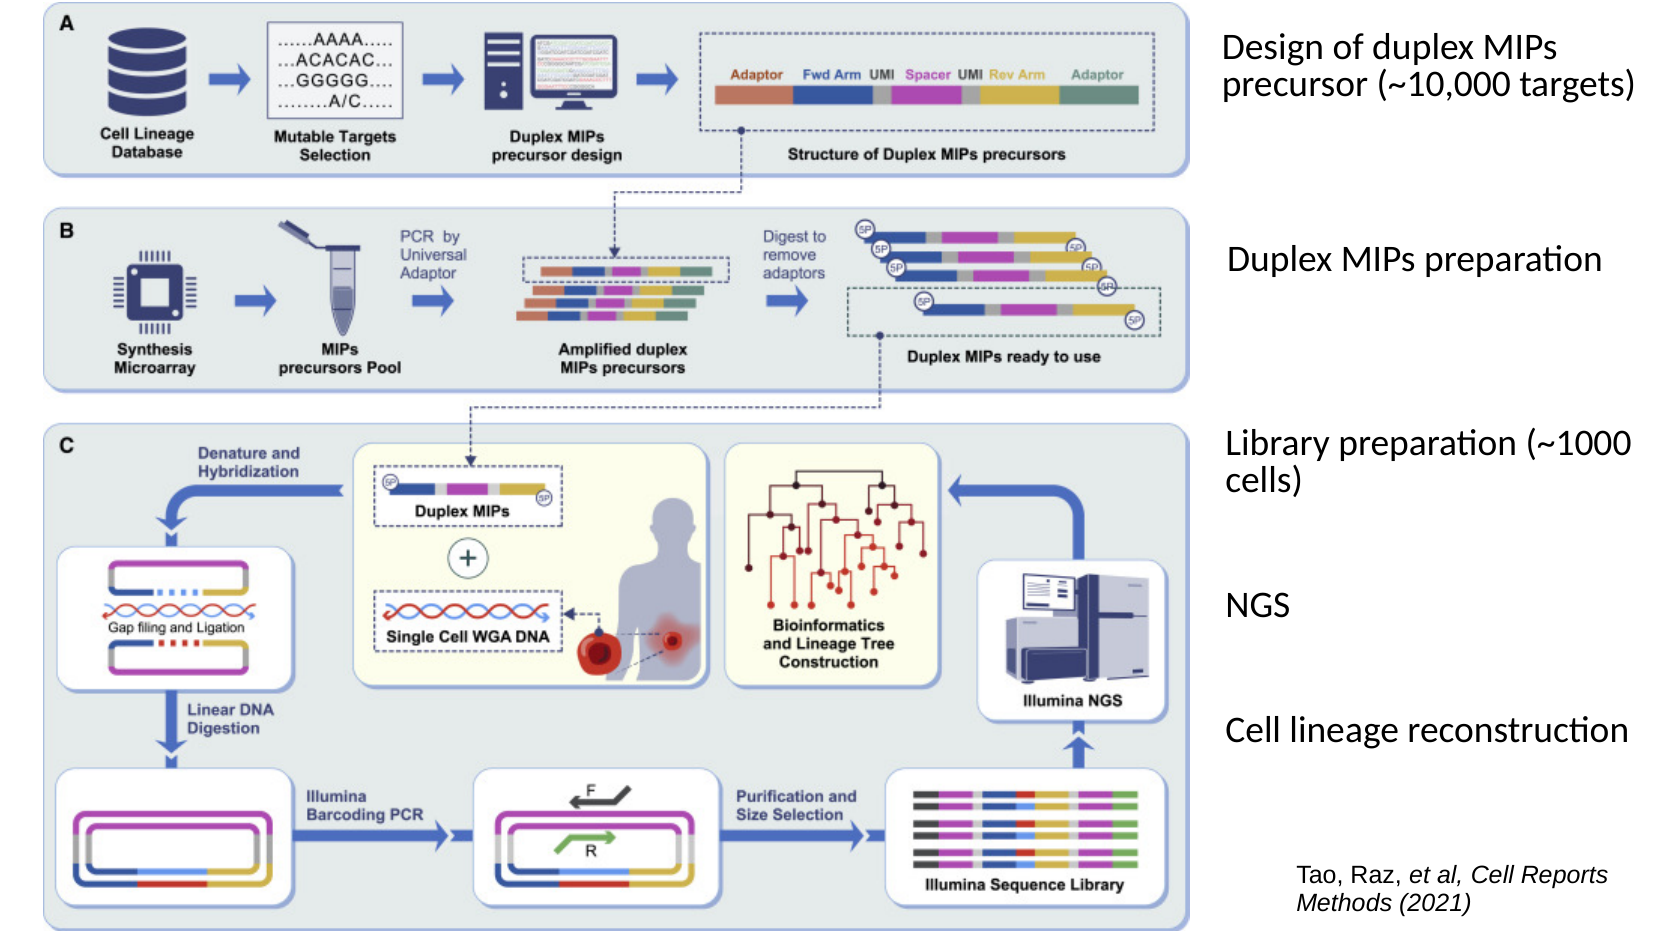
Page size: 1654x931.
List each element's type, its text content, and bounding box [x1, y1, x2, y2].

text_box Tao, Raz, et al, Cell Reports Methods (2021) [1281, 850, 1654, 928]
text_box Design of duplex MIPs precursor (~10,000 targets) [1207, 23, 1654, 172]
text_box Library preparation (~1000 cells) NGS Cell lineage reconstruction [1210, 419, 1654, 842]
text_box Duplex MIPs preparation [1212, 236, 1648, 340]
picture [43, 2, 1190, 931]
